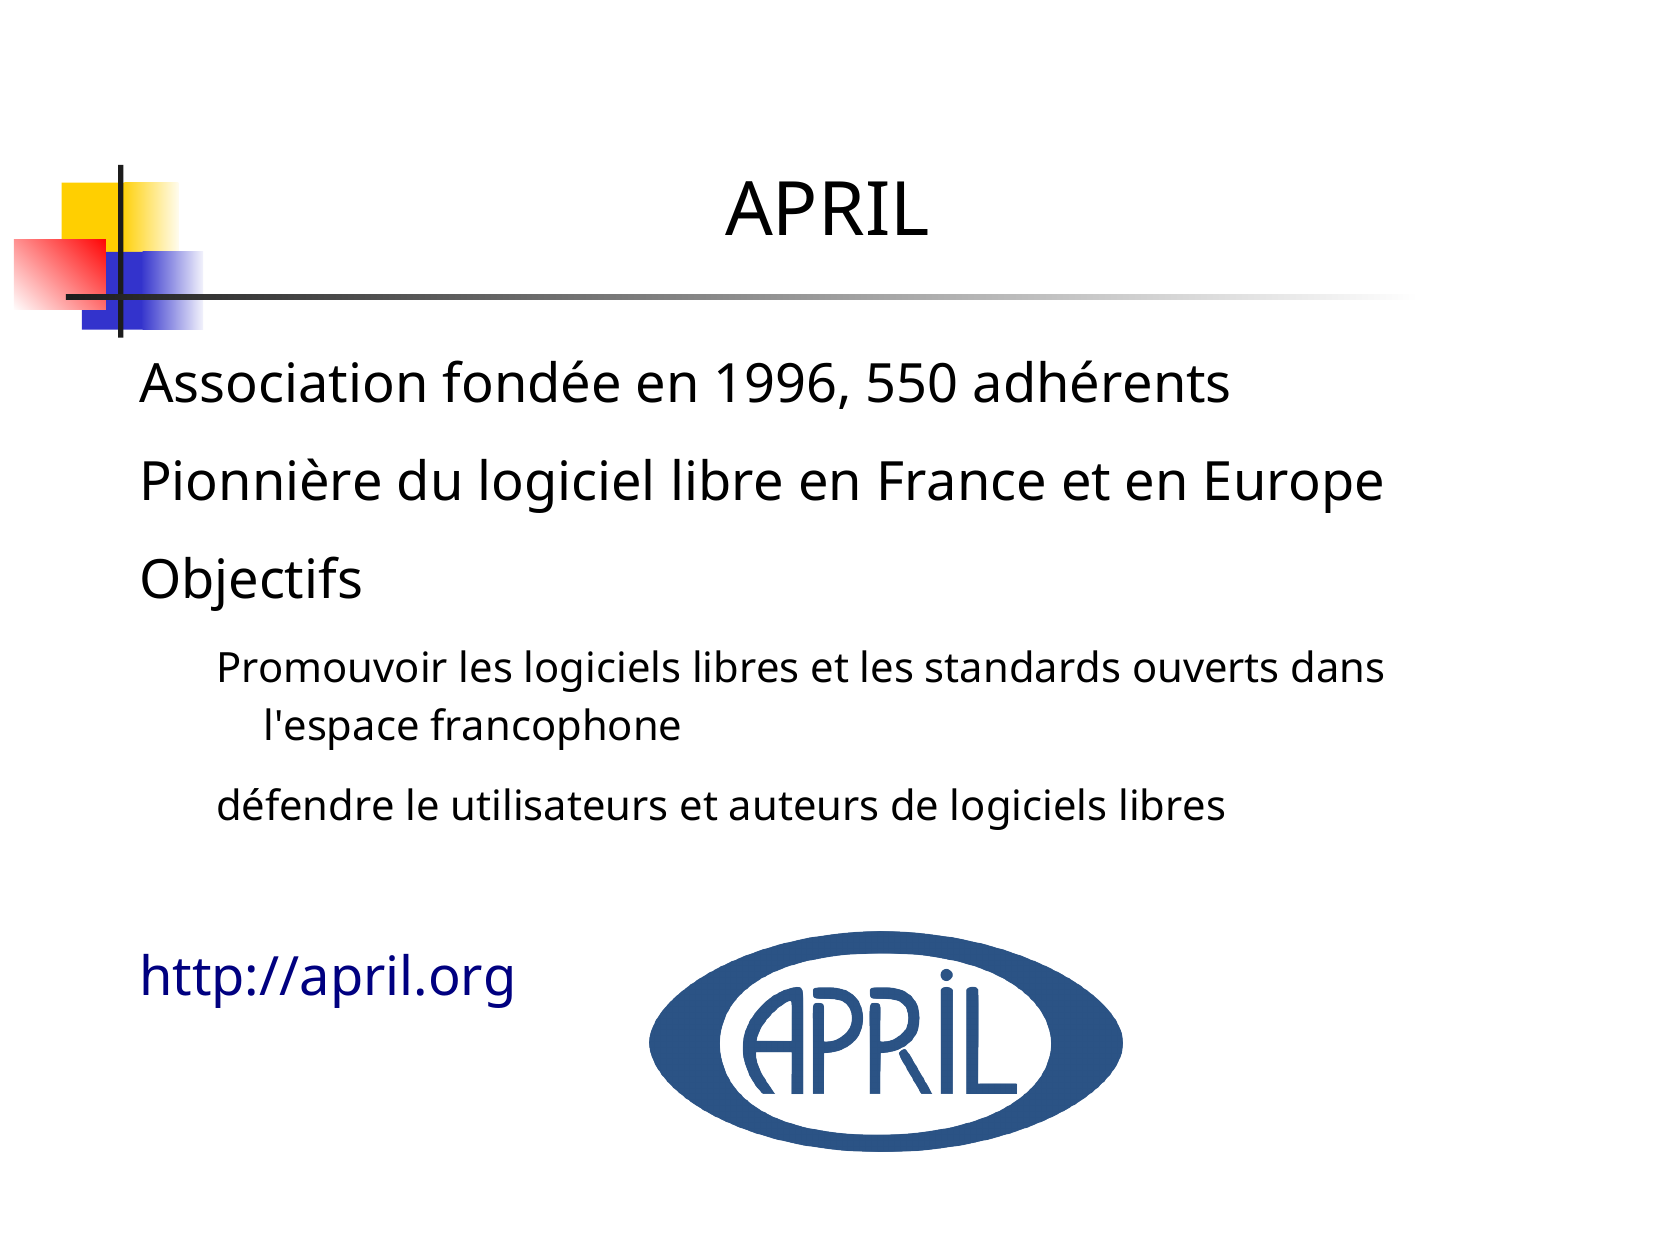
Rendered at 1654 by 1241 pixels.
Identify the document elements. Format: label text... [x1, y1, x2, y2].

list Association fondée en 1996, 550 adhérents Pionnière du logiciel libre en France et en Europe Objectifs Promouvoir les logiciels libres et les standards ouverts dans l'espace francophone défendre le utilisateurs et auteurs de logiciels libres http://april.org [121, 344, 1534, 1127]
picture [649, 931, 1123, 1152]
title APRIL [121, 102, 1534, 311]
